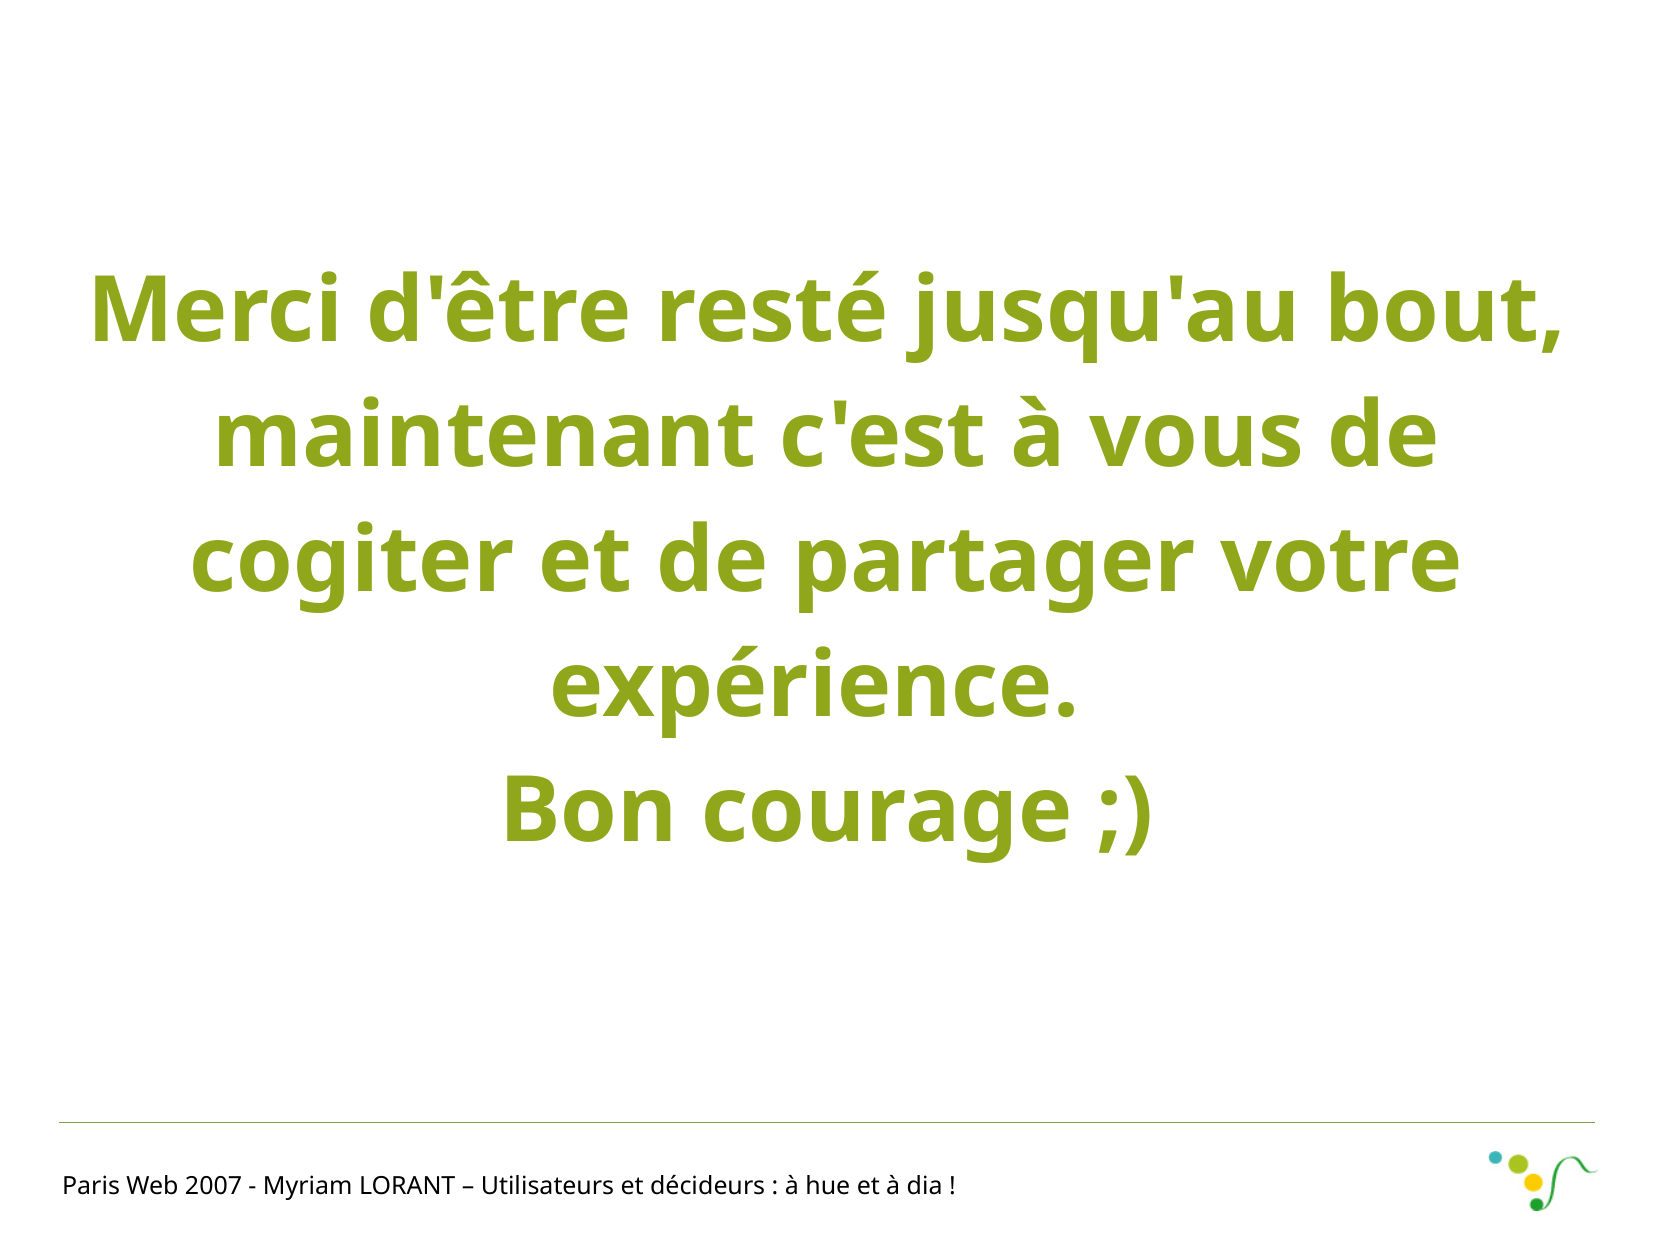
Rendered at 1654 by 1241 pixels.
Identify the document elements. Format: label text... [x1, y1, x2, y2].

text_box Paris Web 2007 - Myriam LORANT – Utilisateurs et décideurs : à hue et à dia ! [47, 1160, 1488, 1205]
text_box Merci d'être resté jusqu'au bout, maintenant c'est à vous de cogiter et de partager votre expérience. Bon courage ;) [59, 236, 1595, 808]
picture [1488, 1151, 1598, 1211]
